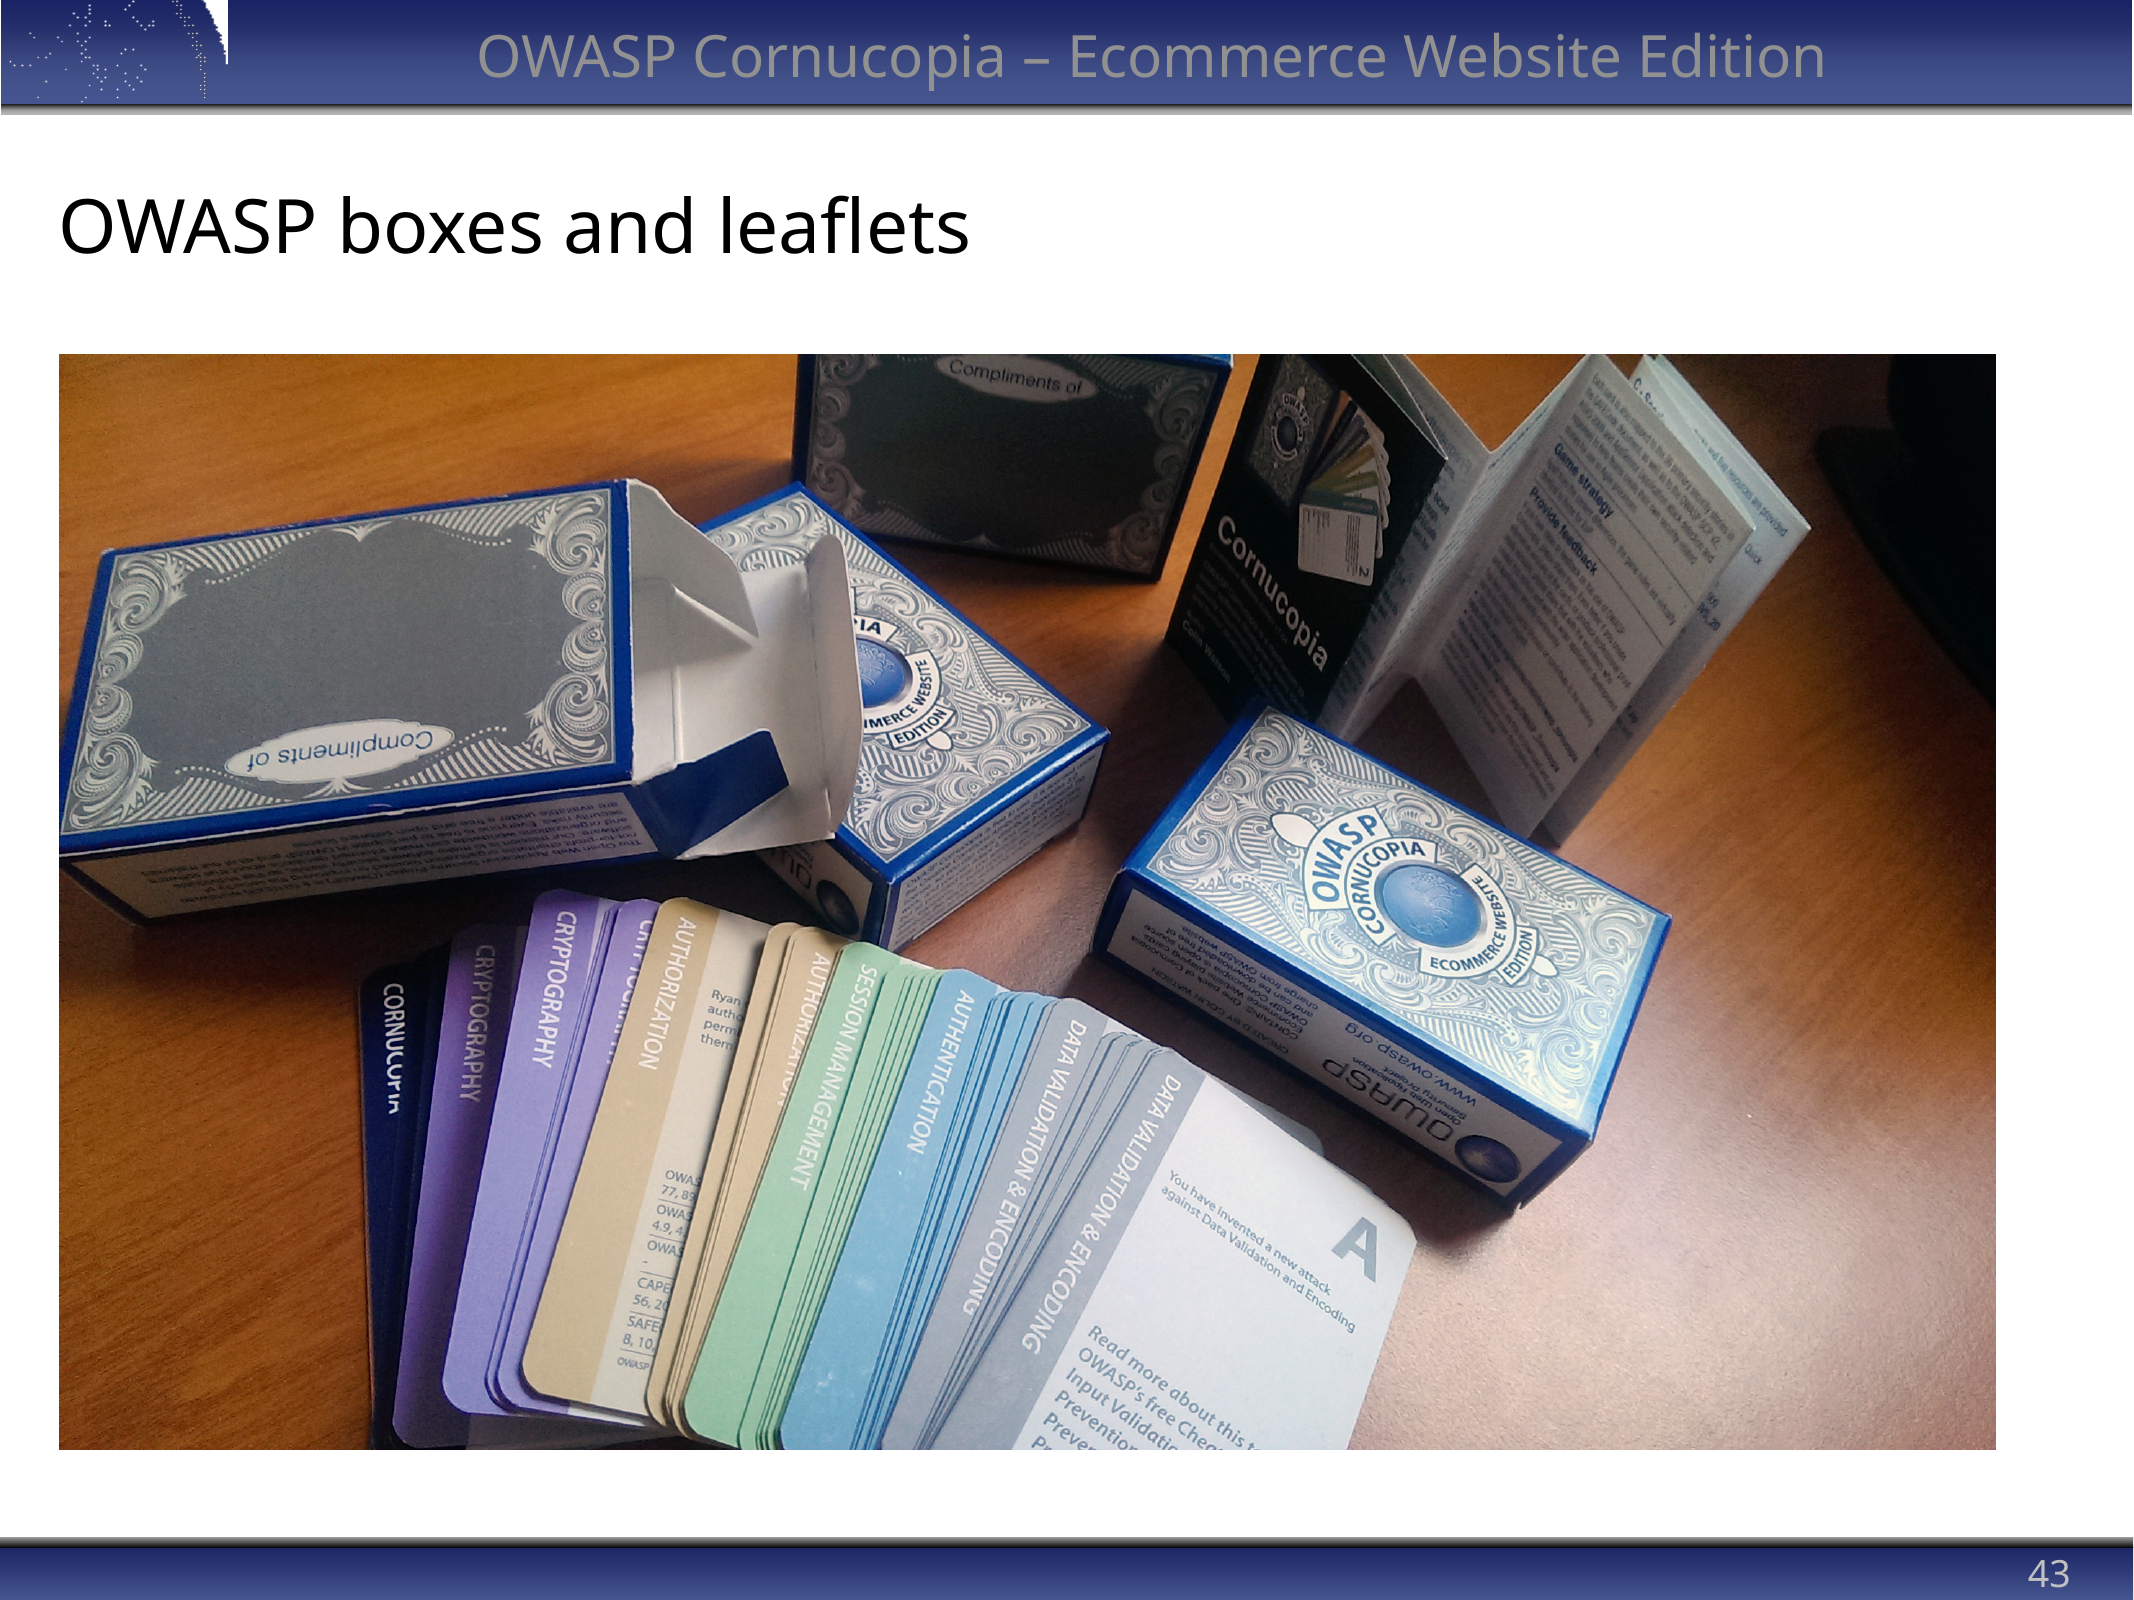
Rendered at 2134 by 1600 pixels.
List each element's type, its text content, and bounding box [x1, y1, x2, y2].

title OWASP boxes and leaflets [58, 124, 2126, 325]
picture [59, 354, 1996, 1450]
